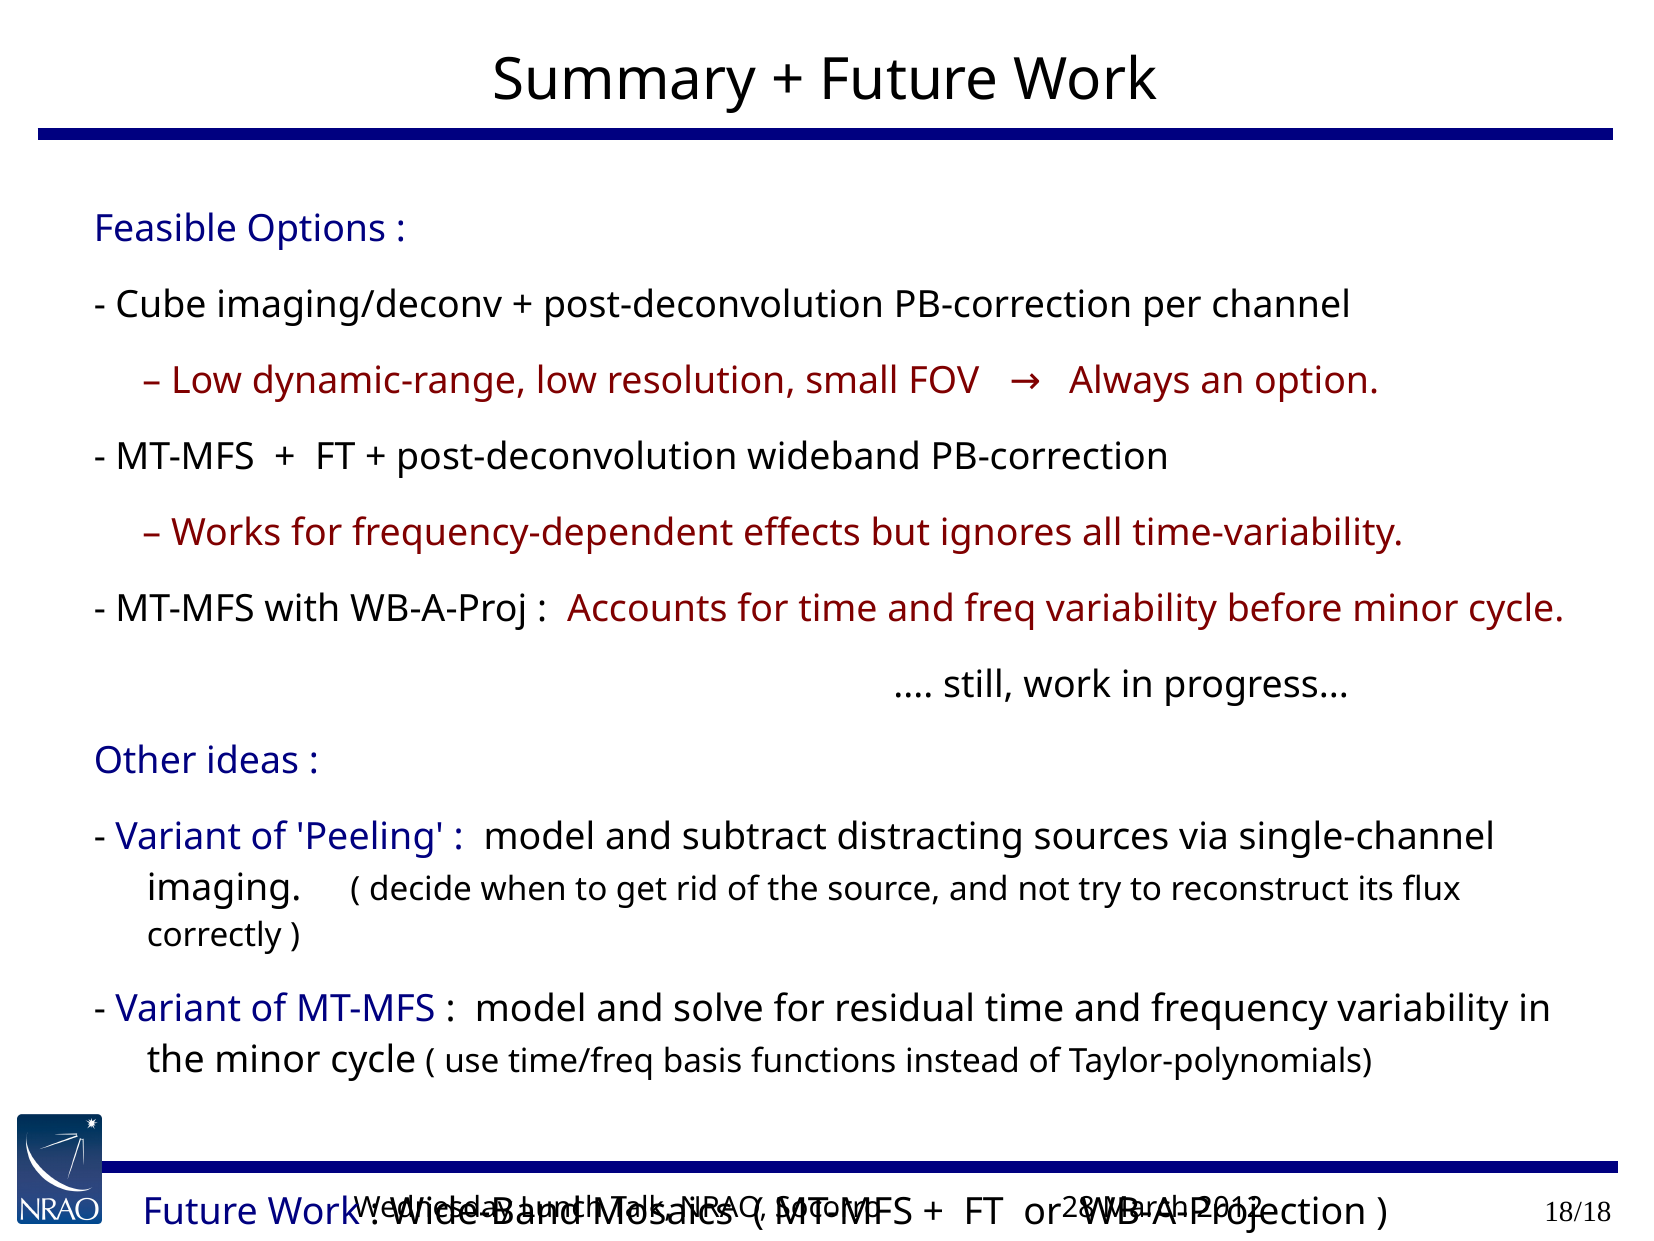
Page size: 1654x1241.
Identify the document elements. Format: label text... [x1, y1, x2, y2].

title Summary + Future Work [37, 8, 1613, 147]
picture [17, 1114, 102, 1224]
text_box Feasible Options : - Cube imaging/deconv + post-deconvolution PB-correction per channel – Low dynamic-range, low resolution, small FOV → Always an option. - MT-MFS + FT + post-deconvolution wideband PB-correction – Works for frequency-dependent effects but ignores all time-variability. - MT-MFS with WB-A-Proj : Accounts for time and freq variability before minor cycle. .... still, work in progress... Other ideas : - Variant of 'Peeling' : model and subtract distracting sources via single-channel imaging. ( decide when to get rid of the source, and not try to reconstruct its flux correctly ) - Variant of MT-MFS : model and solve for residual time and frequency variability in the minor cycle ( use time/freq basis functions instead of Taylor-polynomials) Future Work : Wide-Band Mosaics ( MT-MFS + FT or WB-A-Projection ) [76, 201, 1591, 1105]
